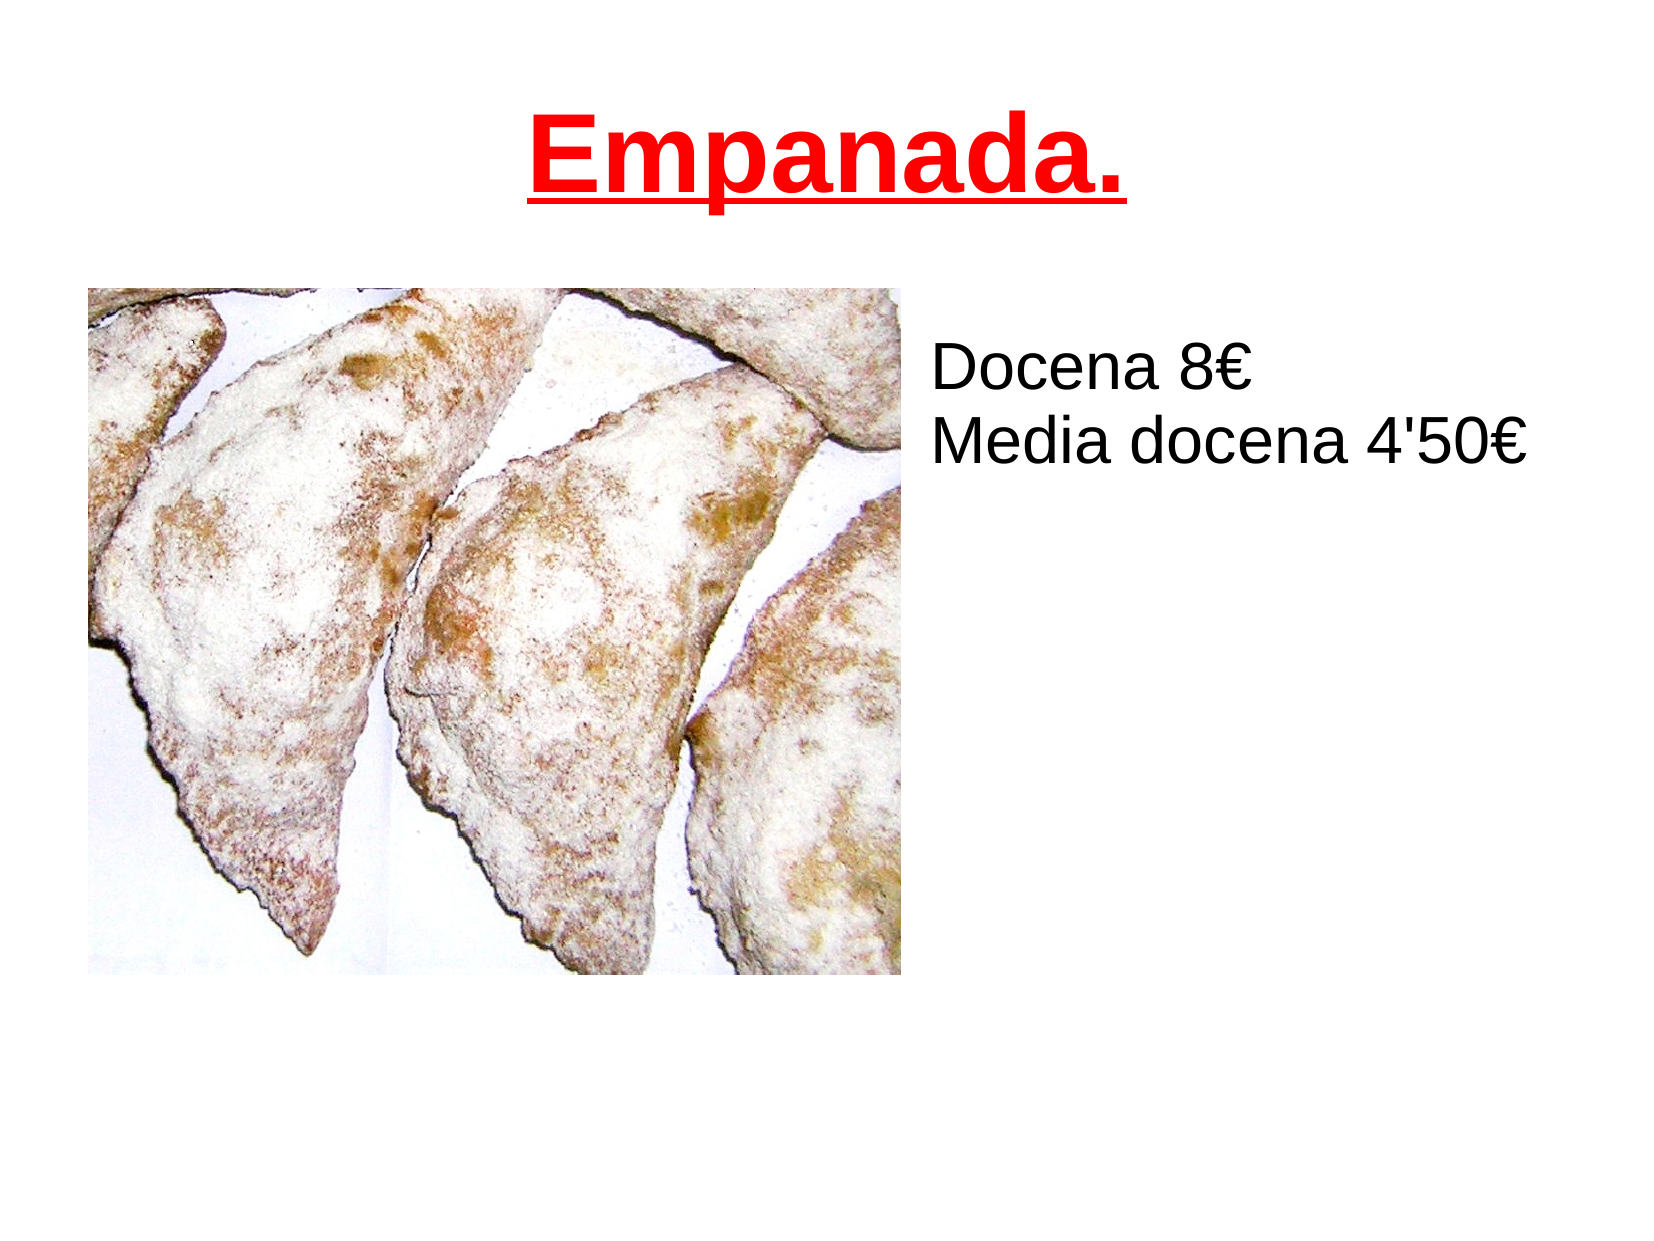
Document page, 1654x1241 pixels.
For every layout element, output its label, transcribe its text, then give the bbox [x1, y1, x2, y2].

text_box Docena 8€ Media docena 4'50€ [915, 321, 1548, 562]
picture [88, 288, 901, 975]
title Empanada. [82, 56, 1571, 250]
